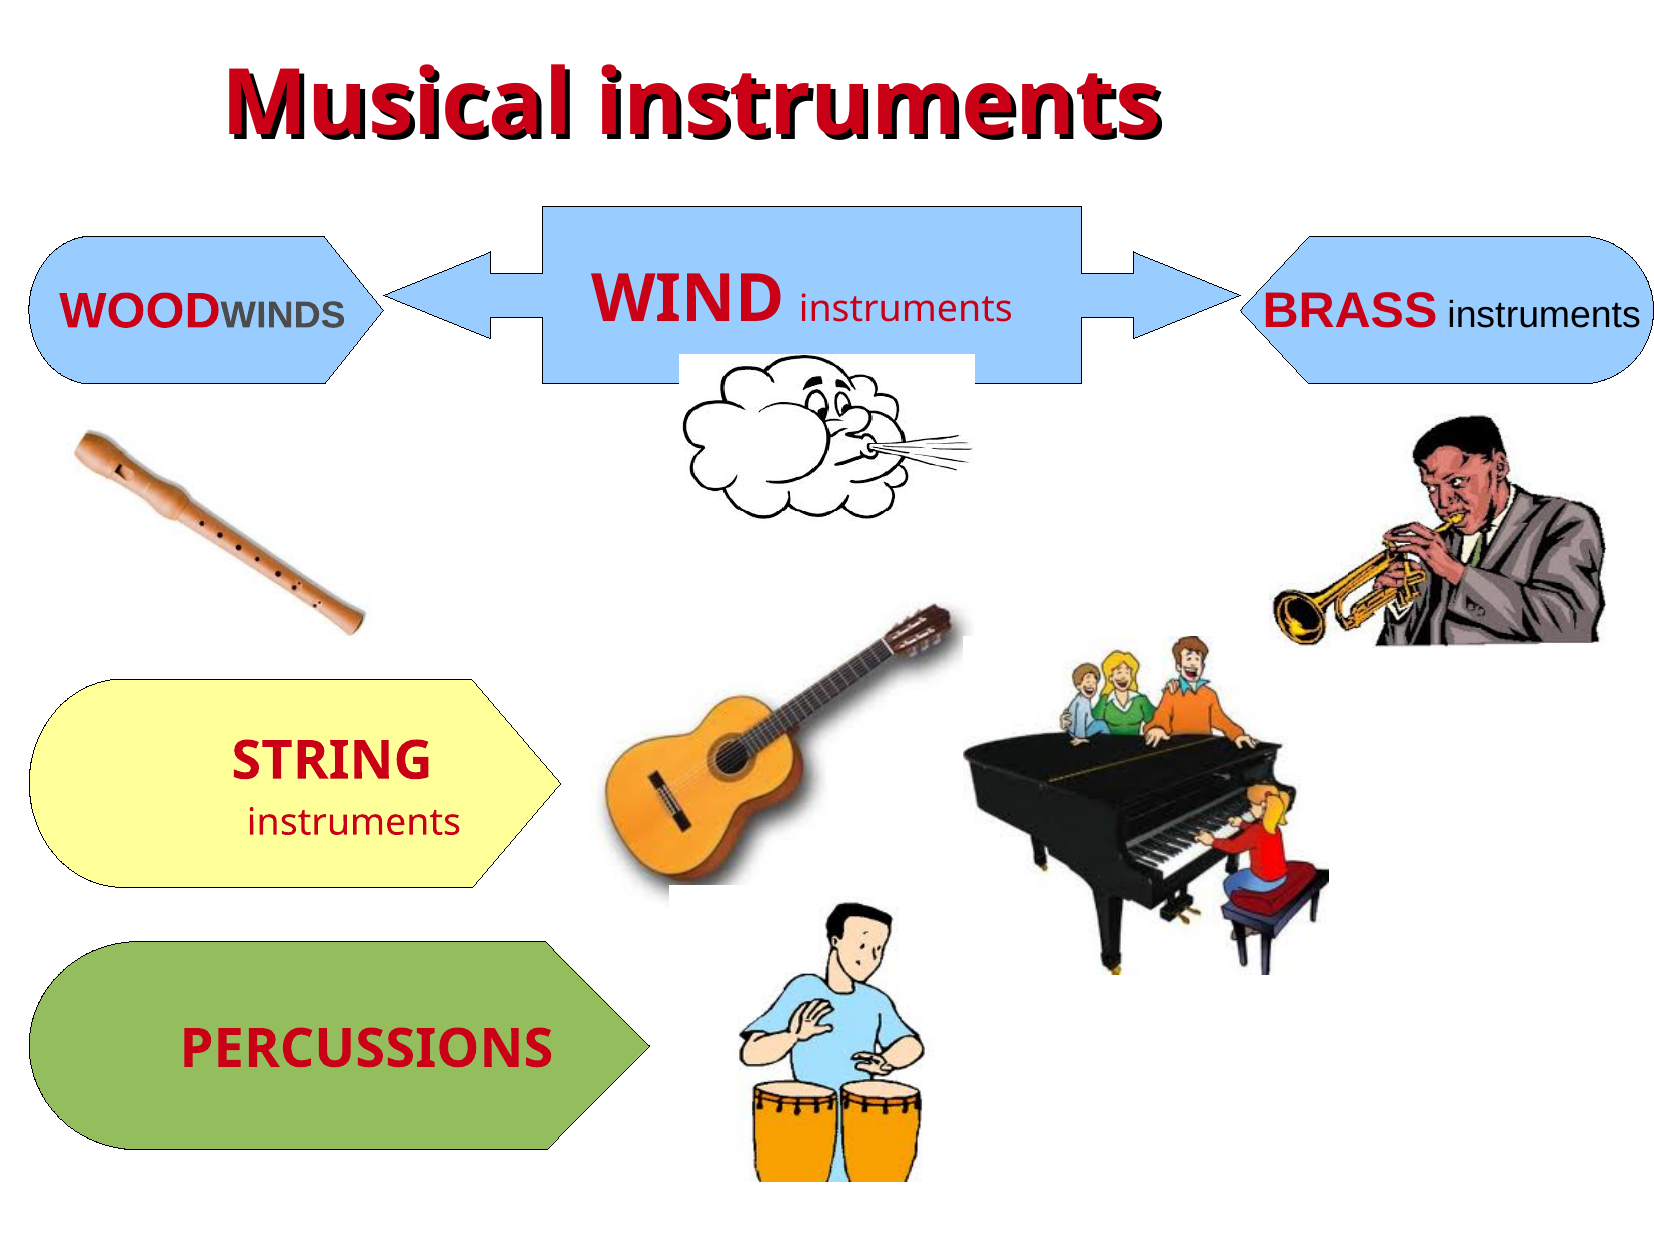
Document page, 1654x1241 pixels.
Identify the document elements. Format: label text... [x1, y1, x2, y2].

text_box Musical instruments [206, 29, 1418, 196]
text_box BRASS instruments [1240, 236, 1654, 384]
picture [56, 413, 384, 652]
picture [590, 413, 1606, 1182]
text_box WOODWINDS [28, 236, 384, 384]
text_box PERCUSSIONS [29, 941, 650, 1150]
text_box WIND instruments [383, 206, 1241, 384]
picture [679, 354, 975, 521]
text_box STRING instruments [29, 679, 561, 888]
